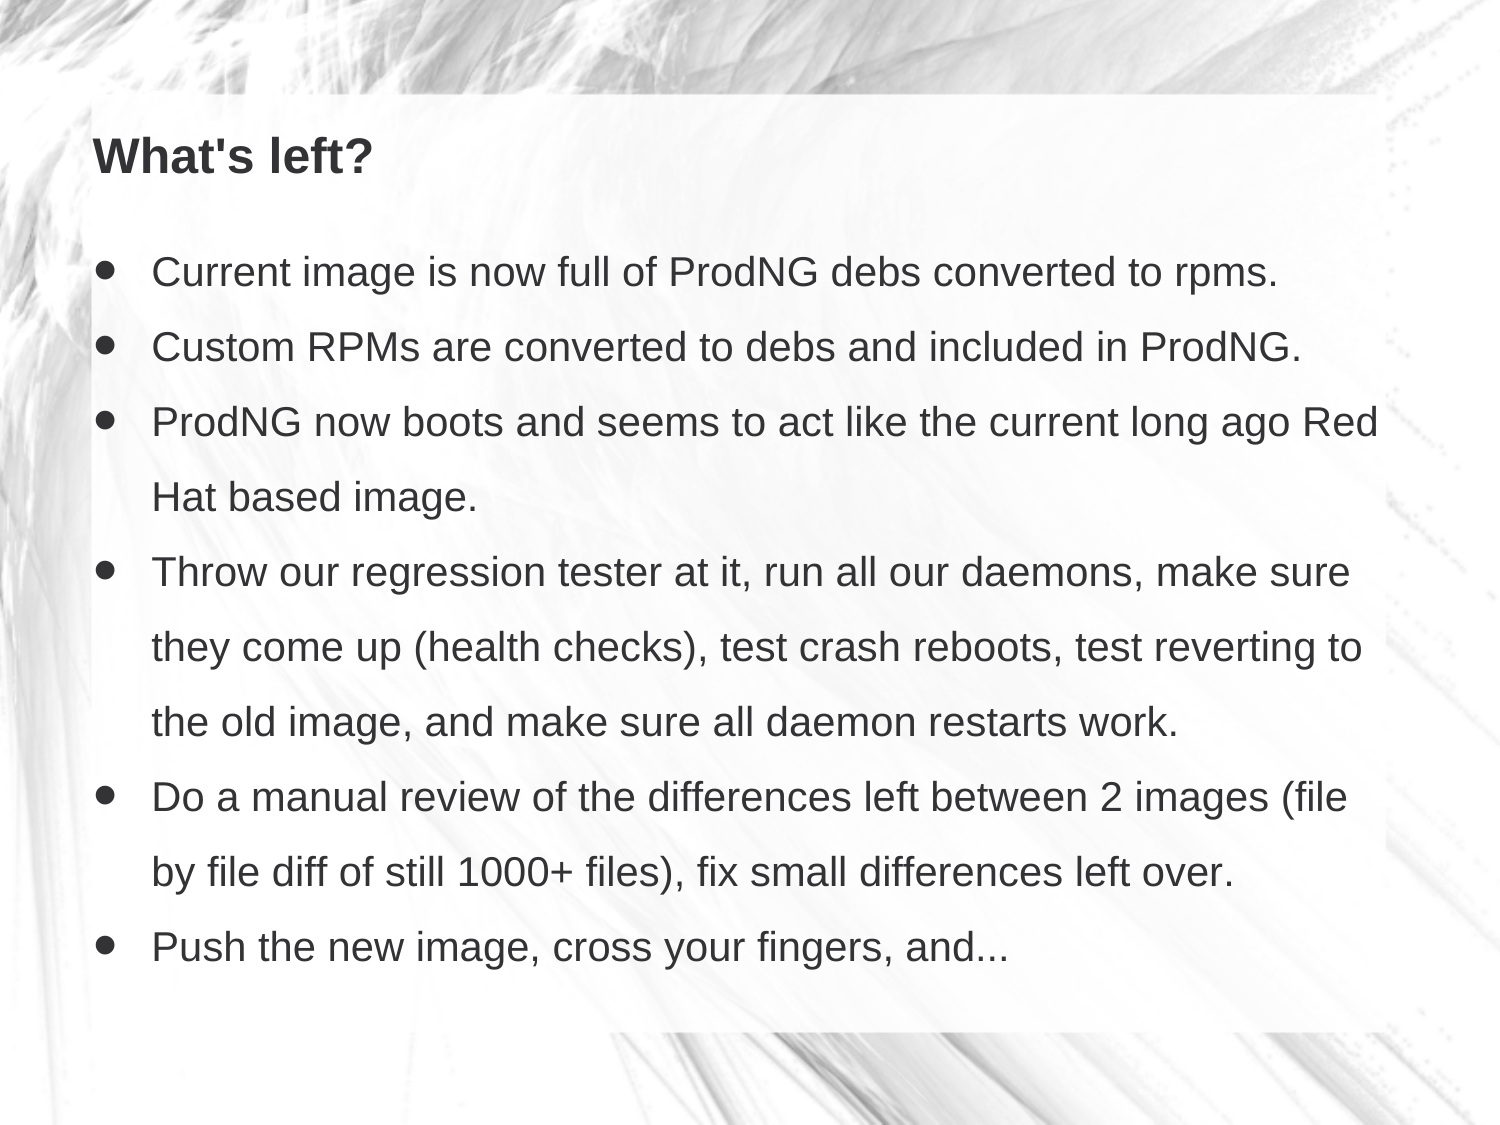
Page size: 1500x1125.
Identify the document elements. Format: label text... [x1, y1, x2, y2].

list Current image is now full of ProdNG debs converted to rpms. Custom RPMs are converted to debs and included in ProdNG. ProdNG now boots and seems to act like the current long ago Red Hat based image. Throw our regression tester at it, run all our daemons, make sure they come up (health checks), test crash reboots, test reverting to the old image, and make sure all daemon restarts work. Do a manual review of the differences left between 2 images (file by file diff of still 1000+ files), fix small differences left over. Push the new image, cross your fingers, and... [61, 204, 1412, 1047]
title What's left? [52, 108, 1448, 205]
picture [0, 0, 1500, 1125]
